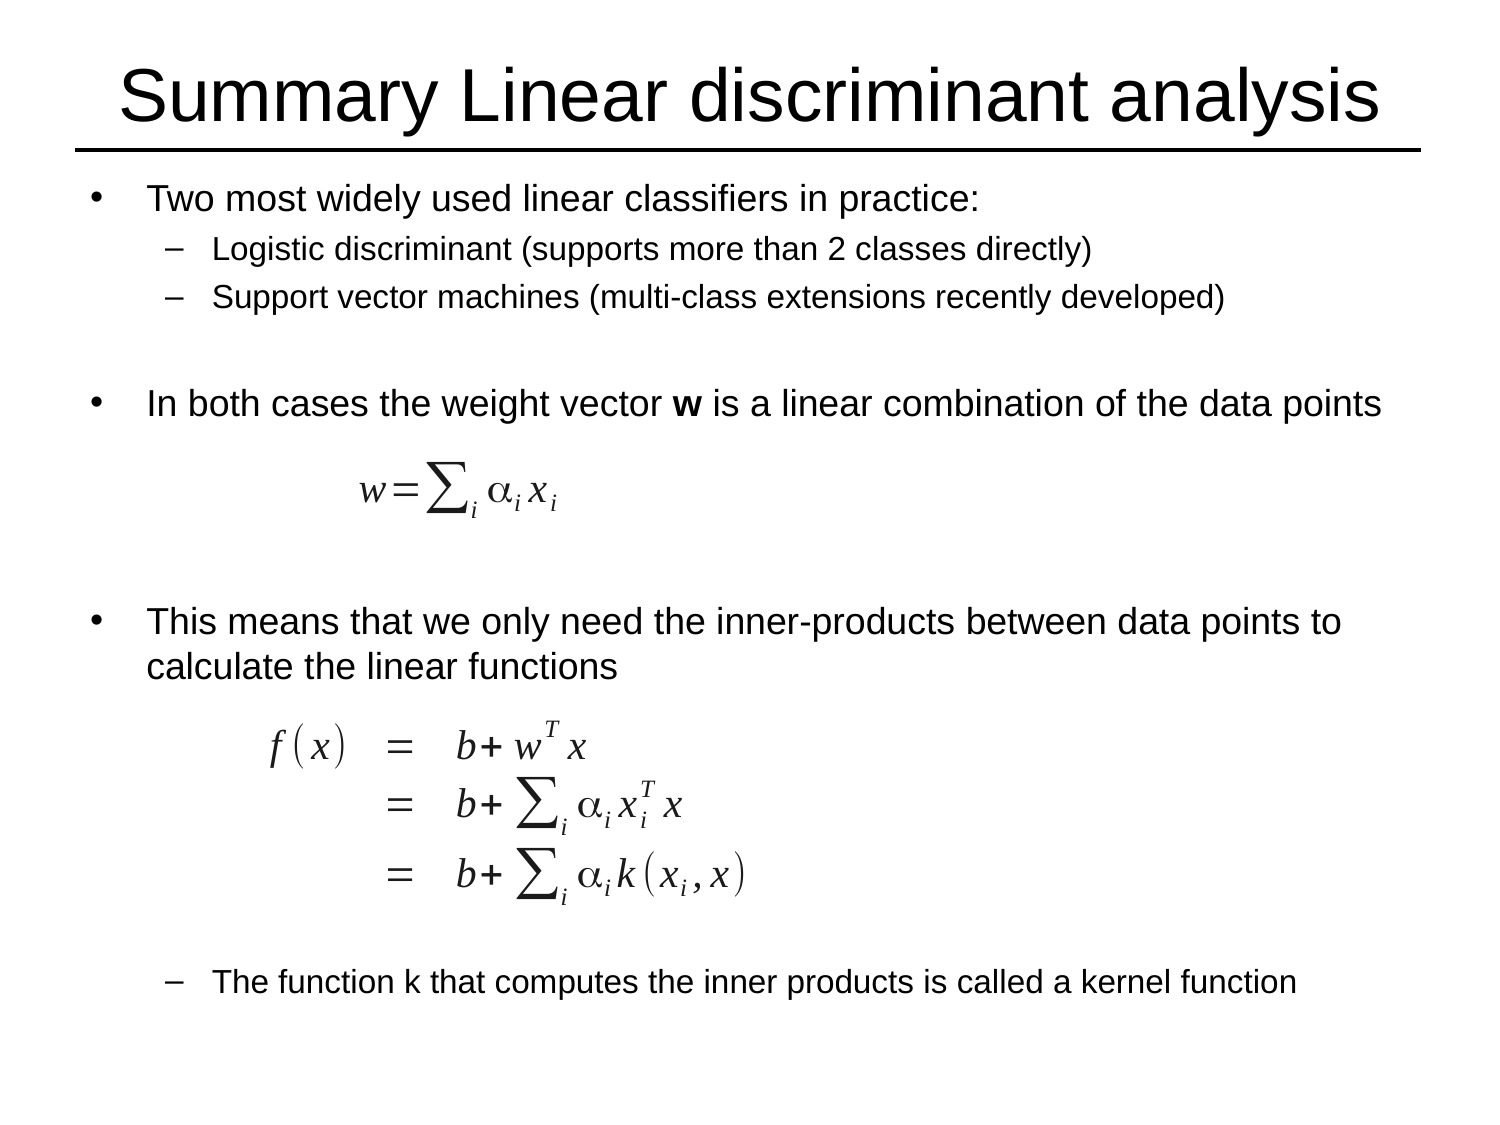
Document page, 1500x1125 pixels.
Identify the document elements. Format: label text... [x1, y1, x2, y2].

chart [351, 459, 563, 526]
title Summary Linear discriminant analysis [75, 38, 1426, 144]
list Two most widely used linear classifiers in practice: Logistic discriminant (supports more than 2 classes directly) Support vector machines (multi-class extensions recently developed) In both cases the weight vector w is a linear combination of the data points This means that we only need the inner-products between data points to calculate the linear functions The function k that computes the inner products is called a kernel function [74, 166, 1416, 1028]
chart [262, 712, 753, 911]
